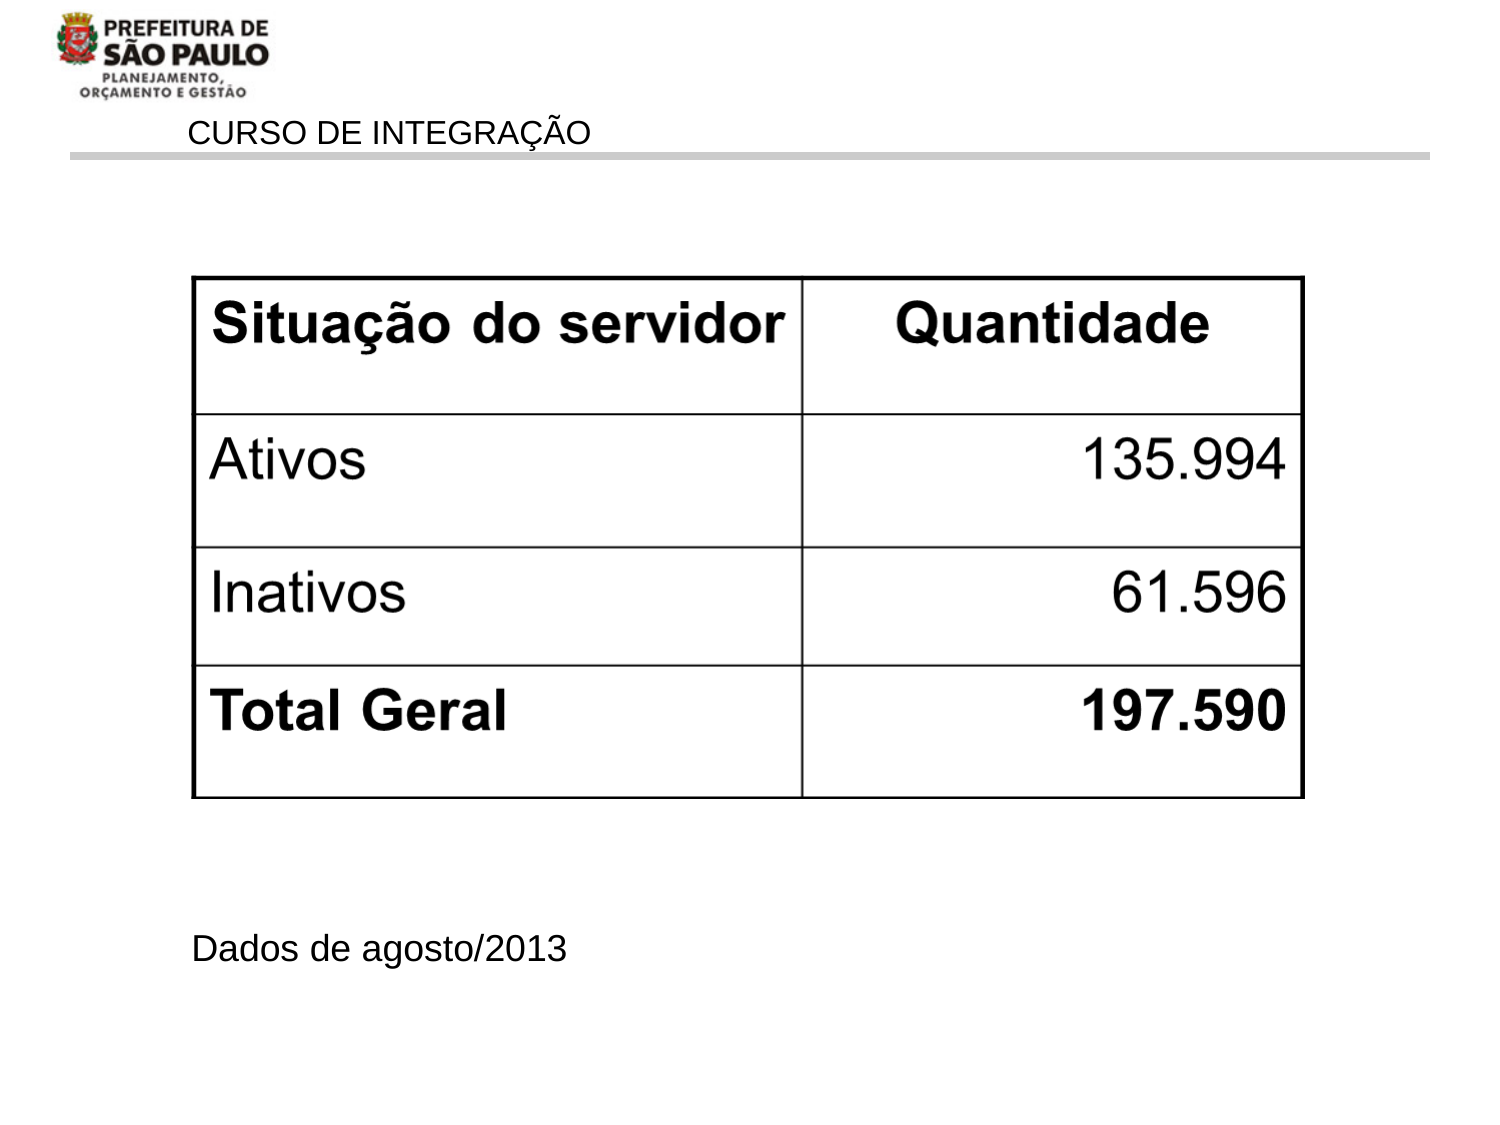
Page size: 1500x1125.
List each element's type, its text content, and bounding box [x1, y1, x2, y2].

picture [173, 268, 1323, 800]
text_box Dados de agosto/2013 [176, 916, 584, 978]
